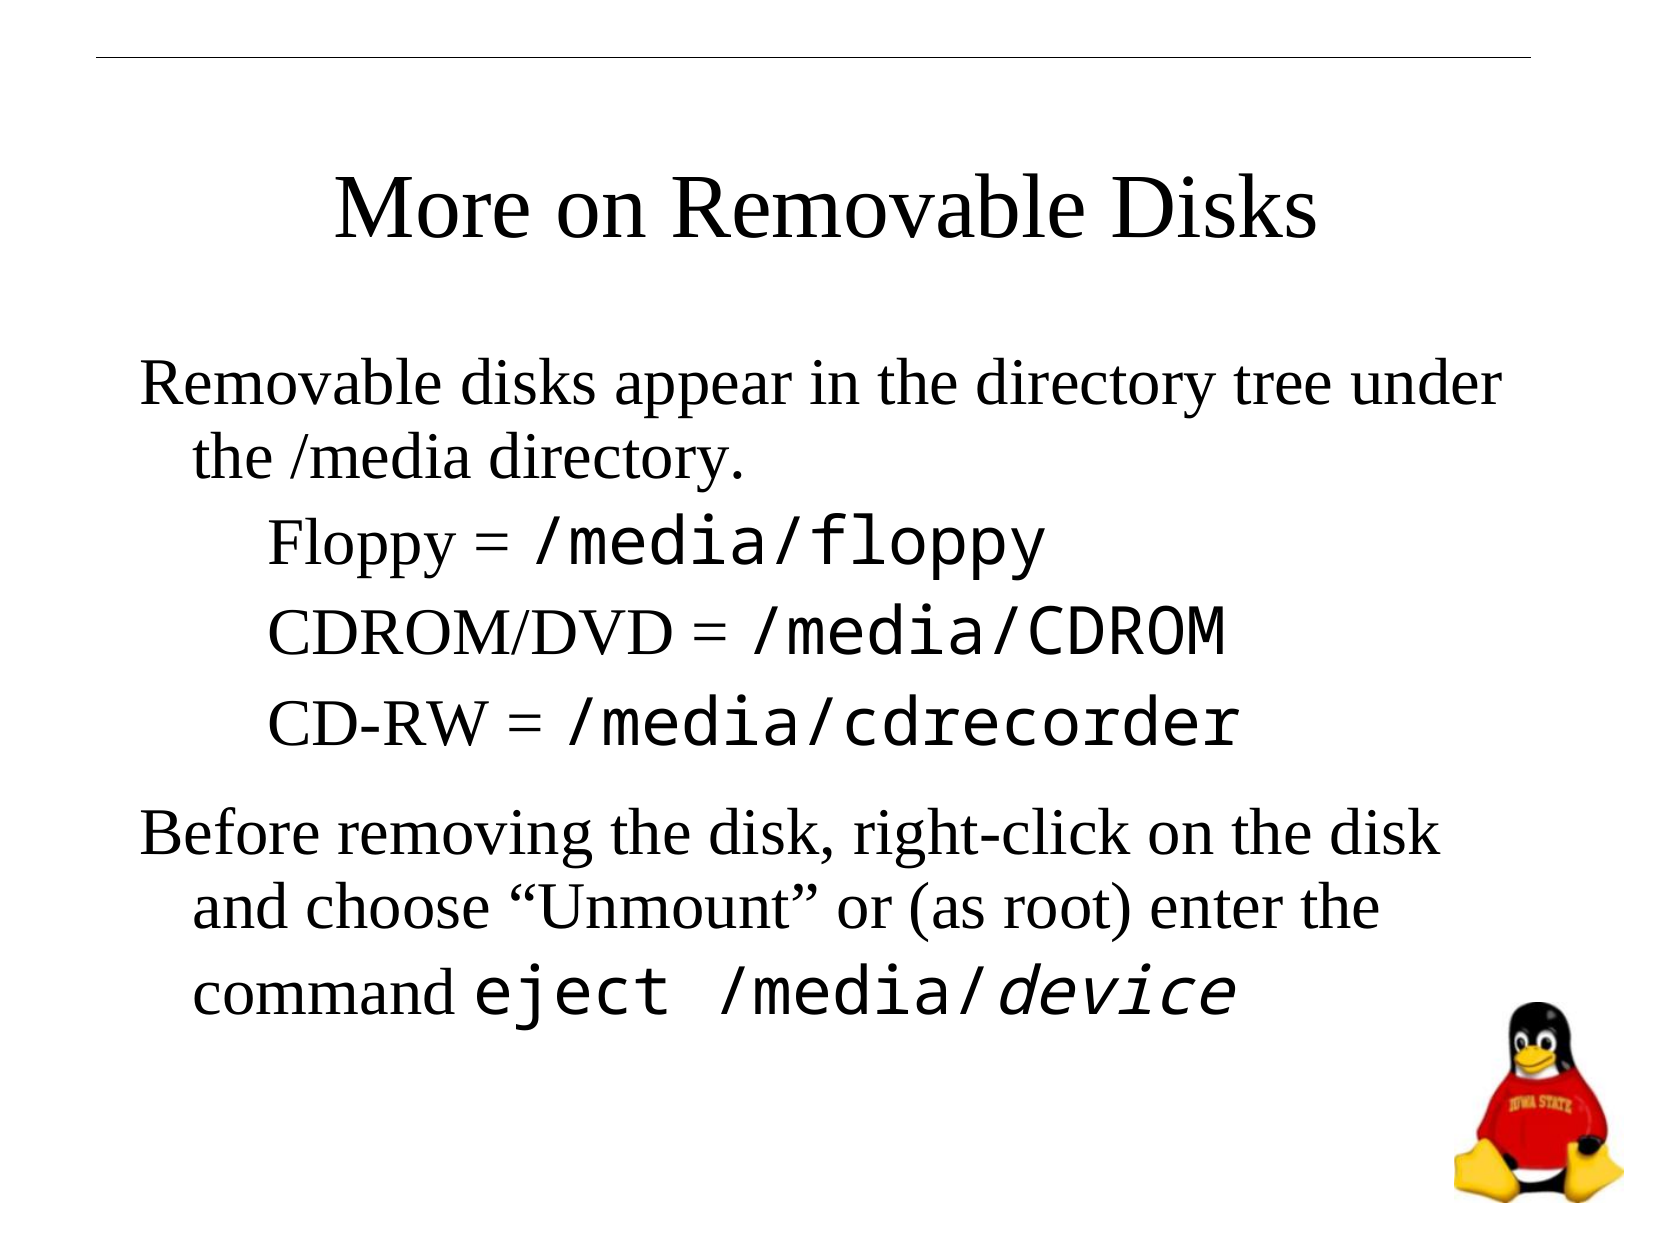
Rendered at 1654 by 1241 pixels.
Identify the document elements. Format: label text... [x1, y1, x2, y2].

title More on Removable Disks [121, 102, 1534, 311]
picture [1454, 1002, 1624, 1203]
list Removable disks appear in the directory tree under the /media directory. Floppy = /media/floppy CDROM/DVD = /media/CDROM CD-RW = /media/cdrecorder Before removing the disk, right-click on the disk and choose “Unmount” or (as root) enter the command eject /media/device [121, 344, 1534, 1127]
